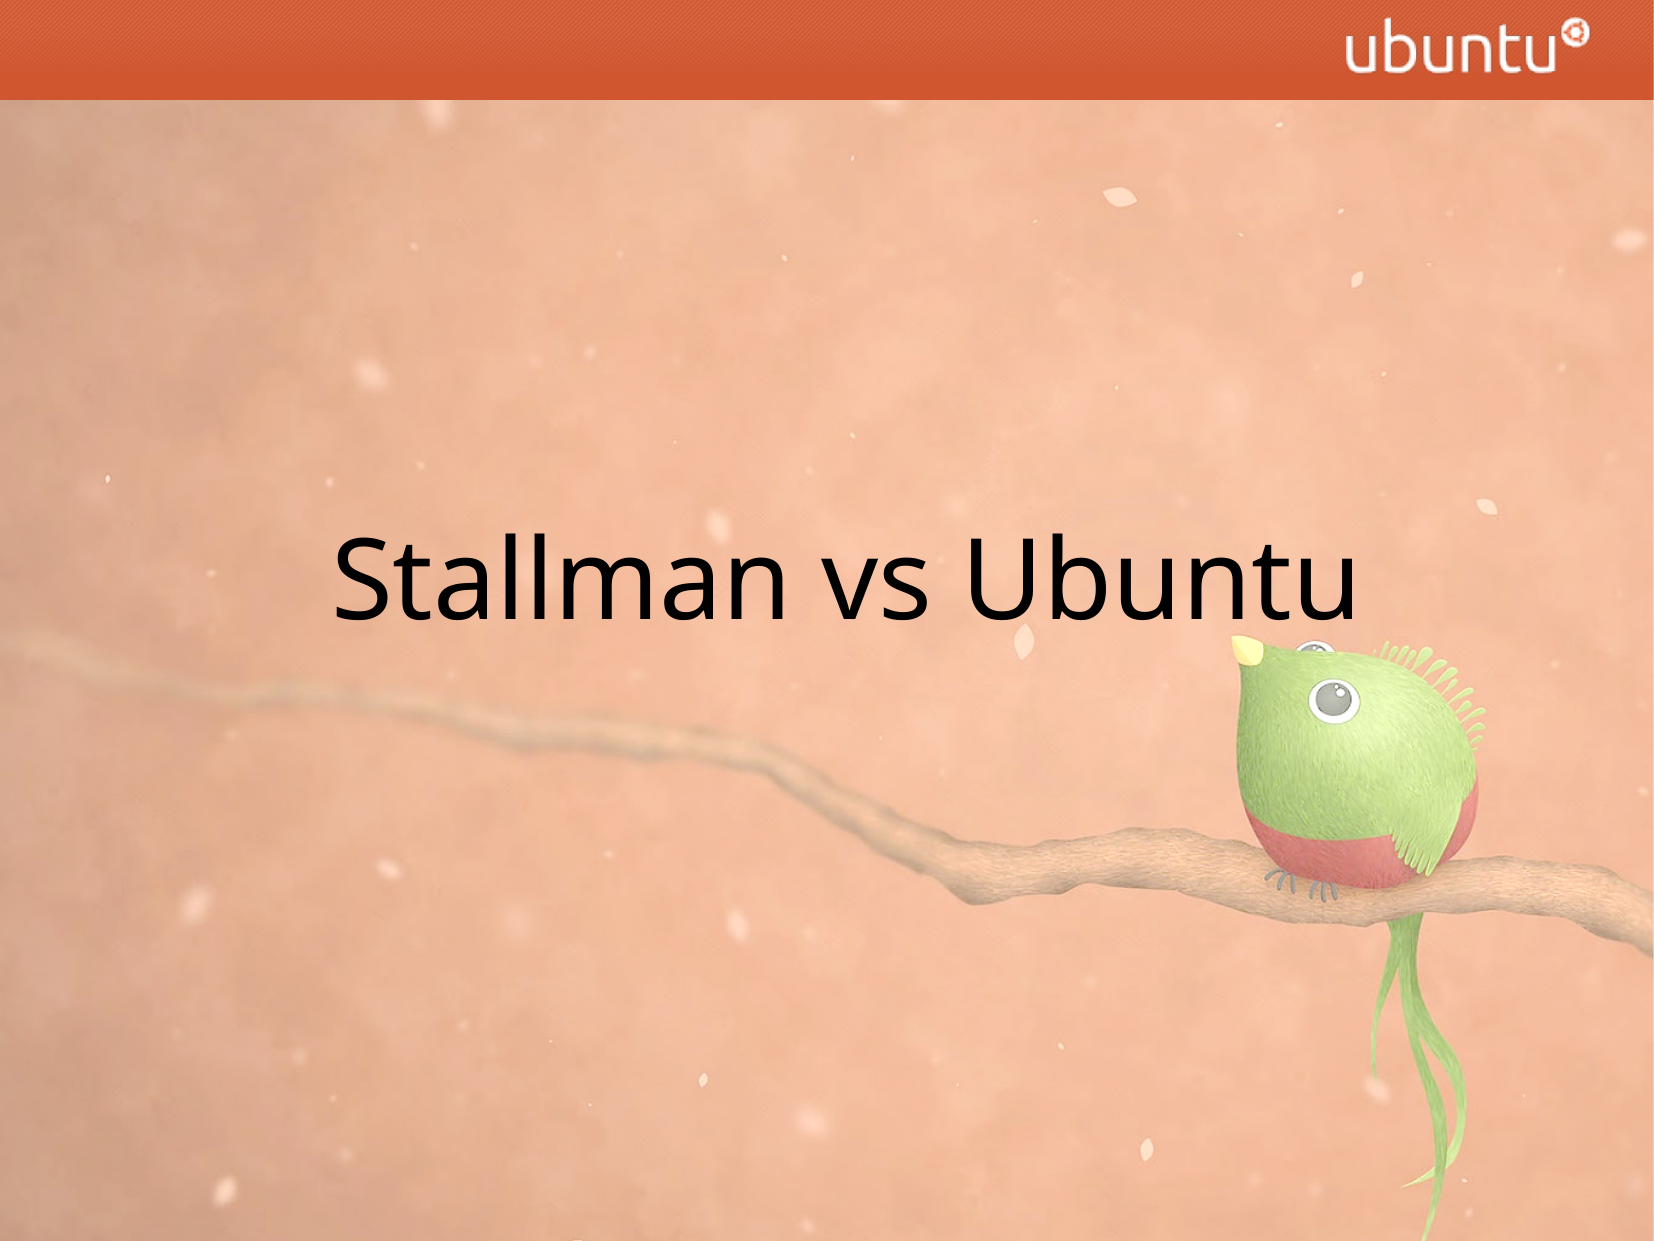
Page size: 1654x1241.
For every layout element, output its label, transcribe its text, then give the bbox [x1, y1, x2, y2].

subtitle Stallman vs Ubuntu [82, 141, 1571, 1010]
picture [0, 0, 1654, 1241]
